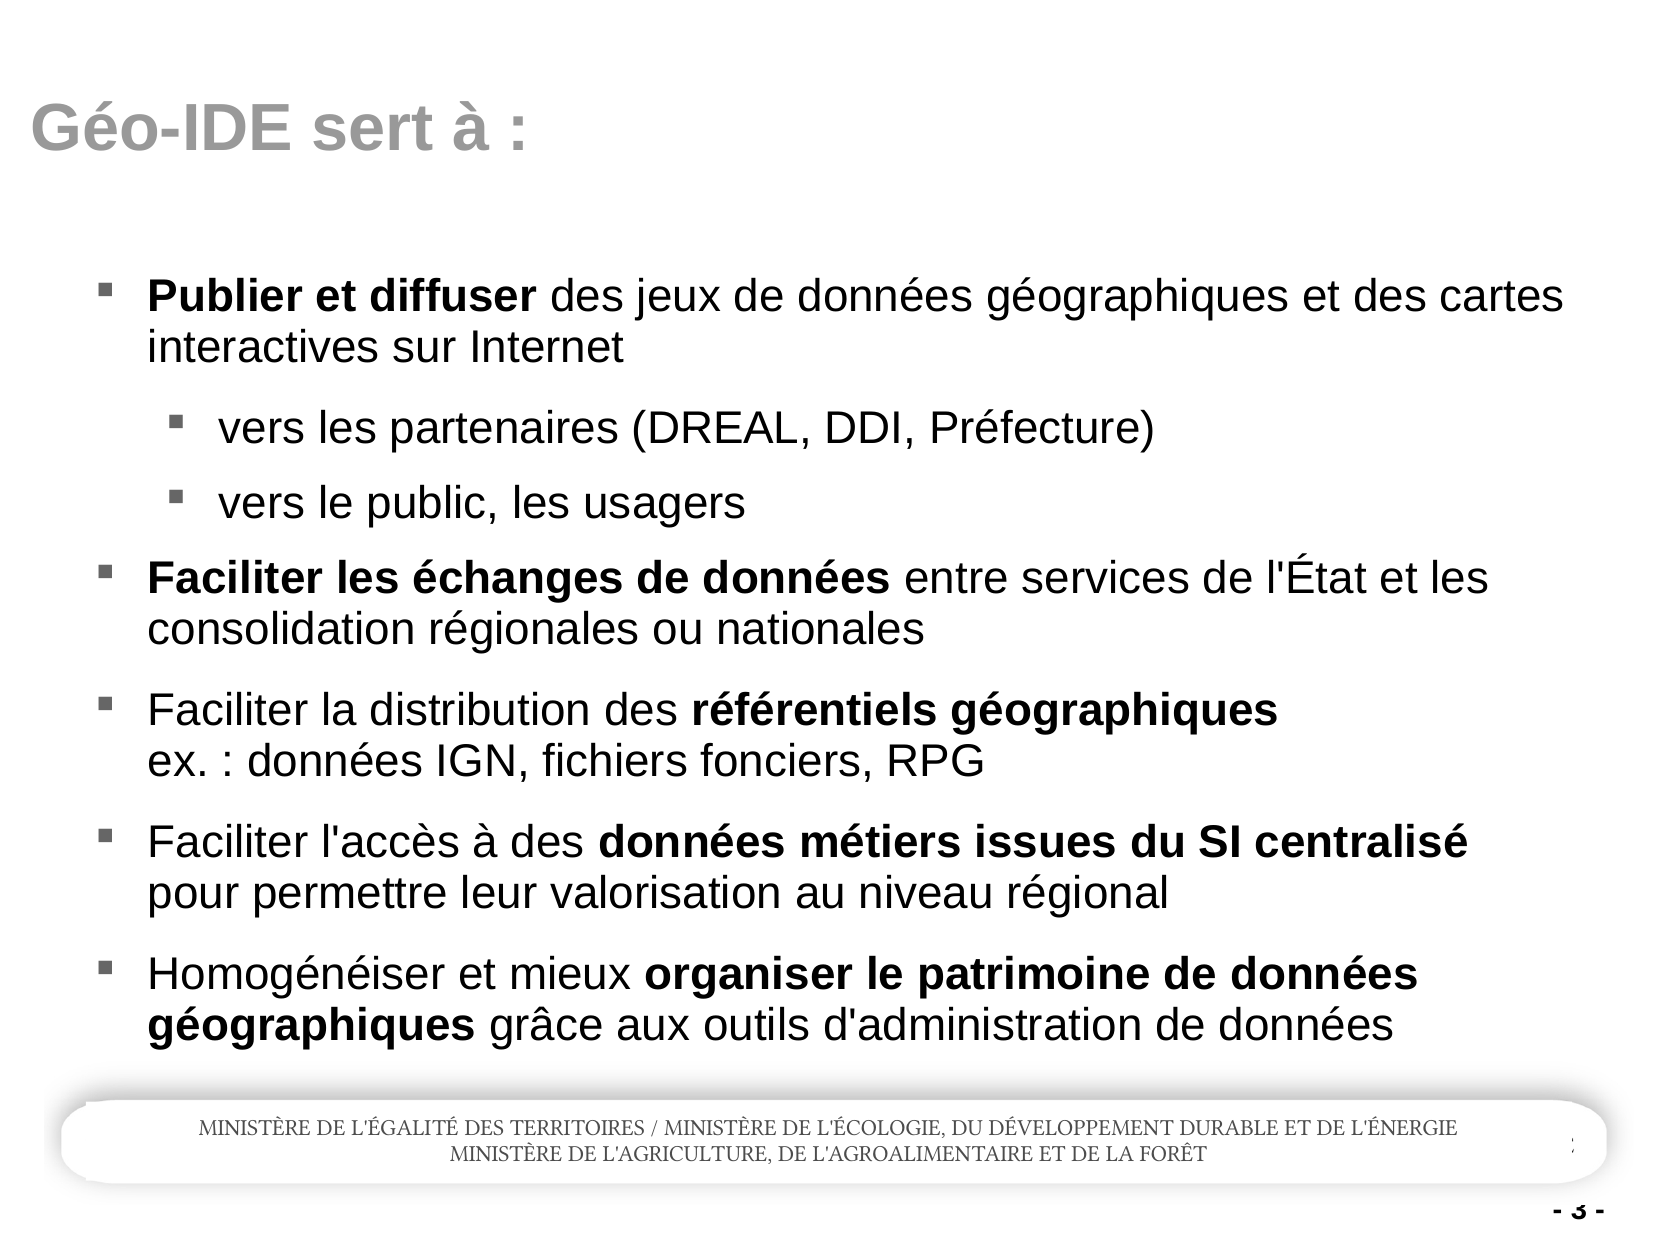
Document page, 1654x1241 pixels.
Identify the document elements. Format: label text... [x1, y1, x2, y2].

title Géo-IDE sert à : [30, 28, 1612, 226]
list Publier et diffuser des jeux de données géographiques et des cartes interactives sur Internet vers les partenaires (DREAL, DDI, Préfecture) vers le public, les usagers Faciliter les échanges de données entre services de l'État et les consolidation régionales ou nationales Faciliter la distribution des référentiels géographiques ex. : données IGN, fichiers fonciers, RPG Faciliter l'accès à des données métiers issues du SI centralisé pour permettre leur valorisation au niveau régional Homogénéiser et mieux organiser le patrimoine de données géographiques grâce aux outils d'administration de données [77, 269, 1571, 1051]
picture [44, 1060, 1634, 1205]
